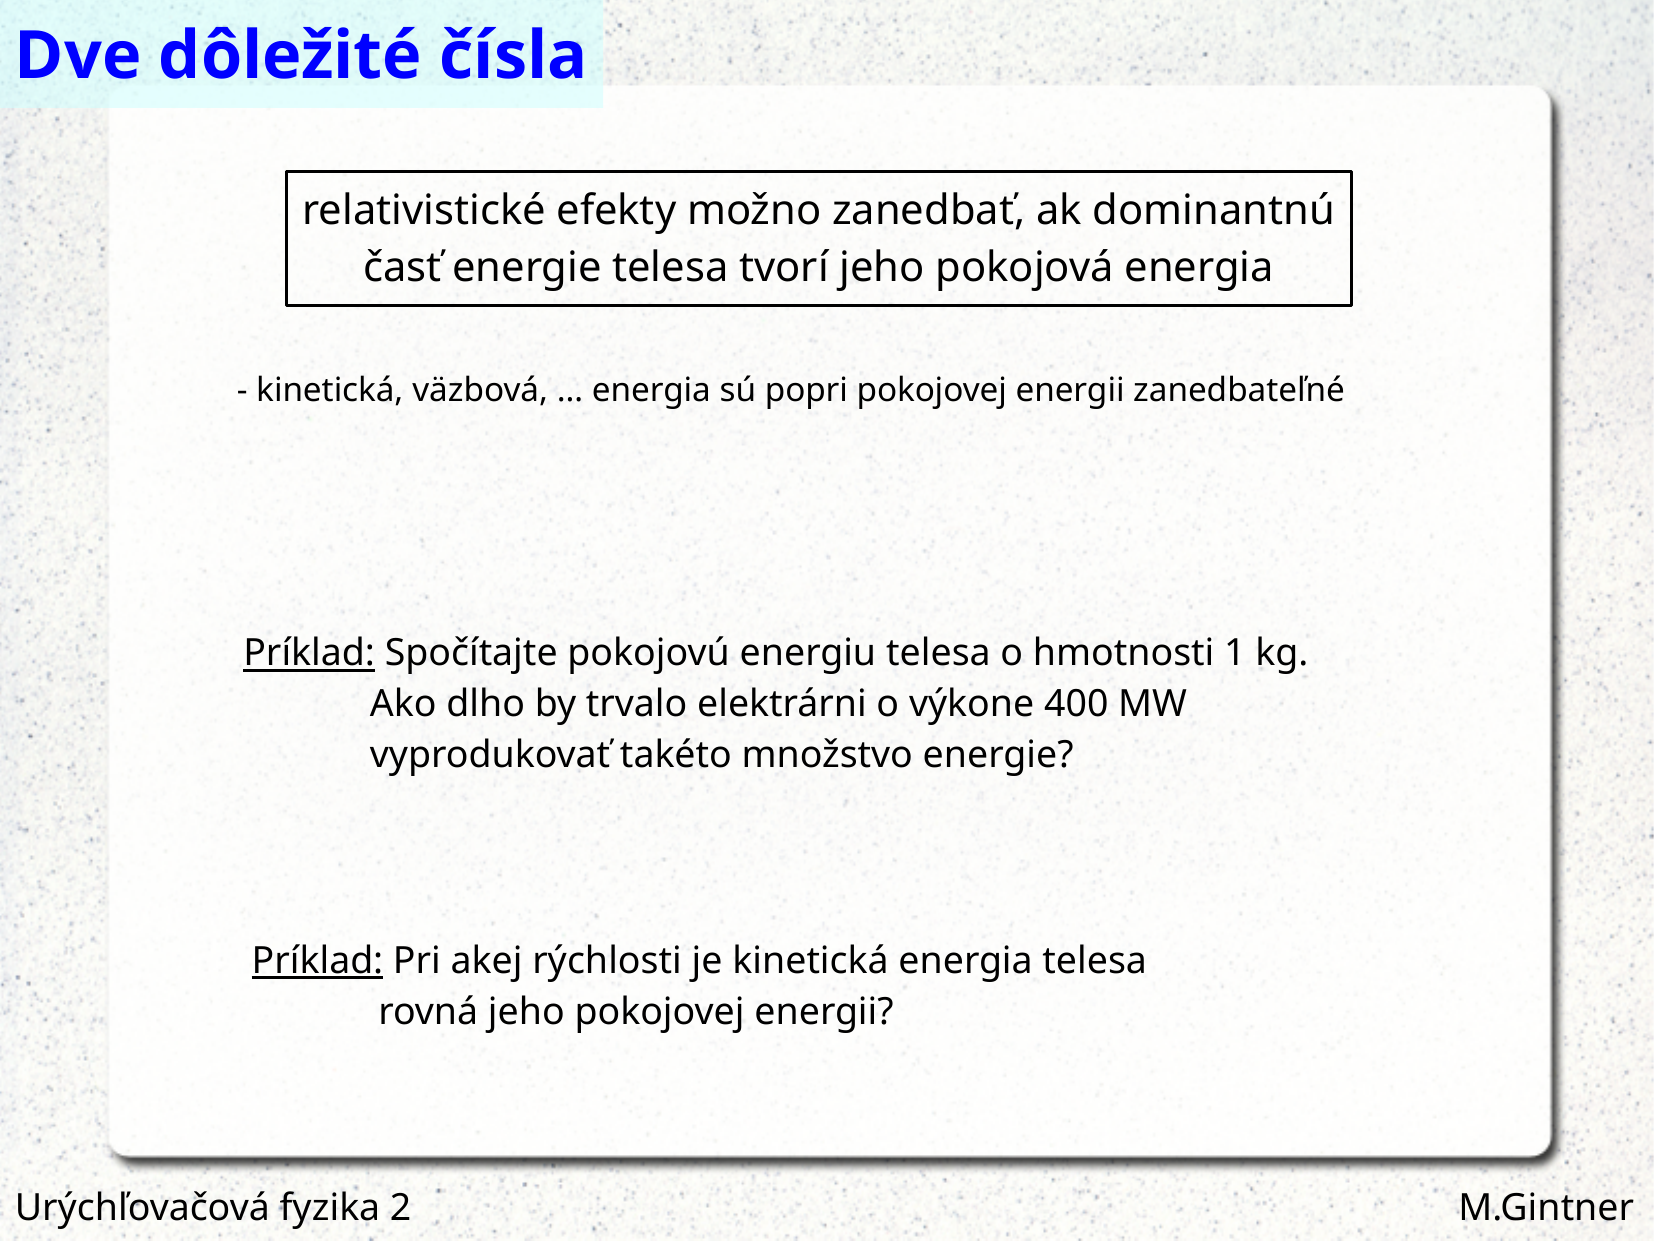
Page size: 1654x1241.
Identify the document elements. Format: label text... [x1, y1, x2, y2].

text_box - kinetická, väzbová, … energia sú popri pokojovej energii zanedbateľné [222, 358, 1353, 420]
text_box relativistické efekty možno zanedbať, ak dominantnú časť energie telesa tvorí jeho pokojová energia [286, 171, 1350, 306]
picture [0, 0, 1654, 1241]
text_box Príklad: Spočítajte pokojovú energiu telesa o hmotnosti 1 kg. Ako dlho by trvalo elektrárni o výkone 400 MW vyprodukovať takéto množstvo energie? [228, 618, 1317, 791]
text_box Dve dôležité čísla [0, 0, 600, 108]
text_box M.Gintner [1443, 1173, 1654, 1241]
text_box Príklad: Pri akej rýchlosti je kinetická energia telesa rovná jeho pokojovej energii? [236, 925, 1195, 1046]
text_box Urýchľovačová fyzika 2 [0, 1173, 445, 1241]
